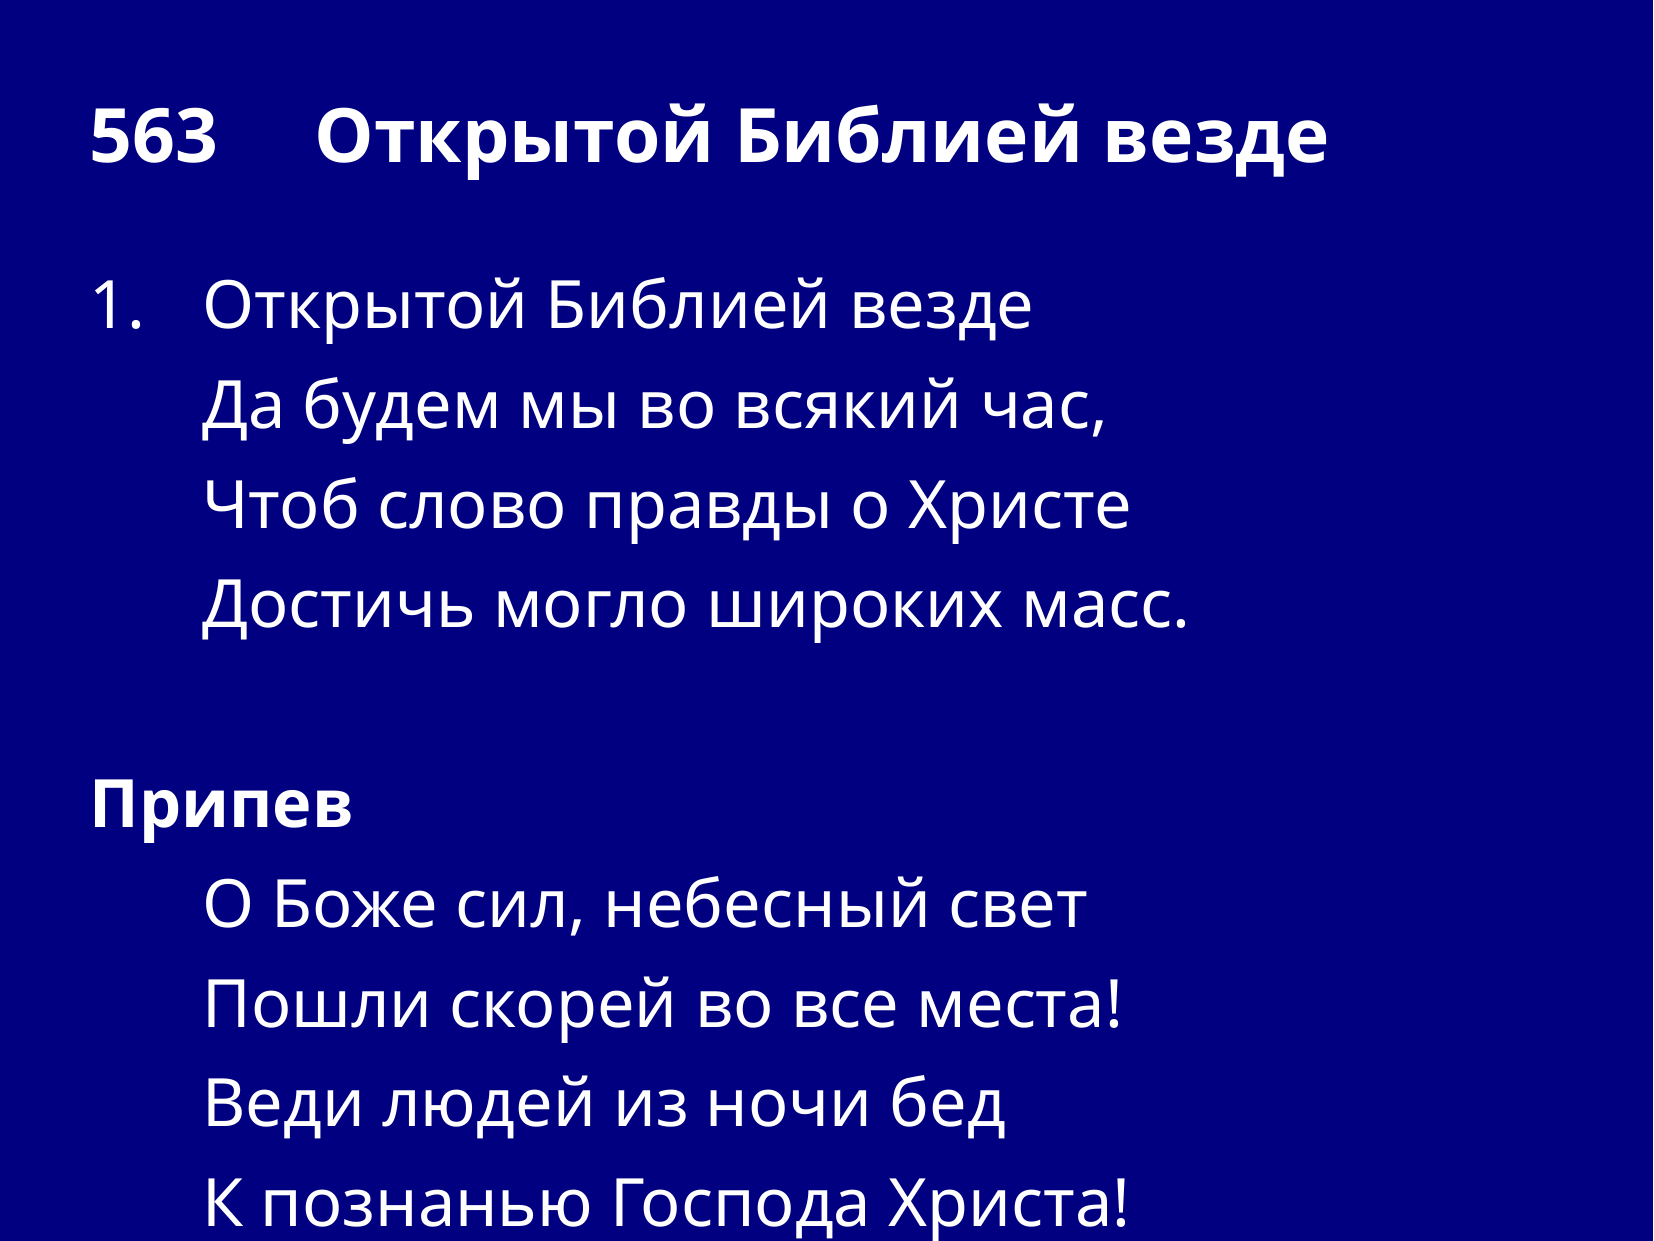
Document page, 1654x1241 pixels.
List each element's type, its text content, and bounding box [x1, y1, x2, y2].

text_box 563 Открытой Библией везде [75, 75, 1576, 188]
text_box 1. Открытой Библией везде Да будем мы во всякий час, Чтоб слово правды о Христе Достичь могло широких масс. Припев О Боже сил, небесный свет Пошли скорей во все места! Веди людей из ночи бед К познанью Господа Христа! [75, 188, 1576, 1163]
